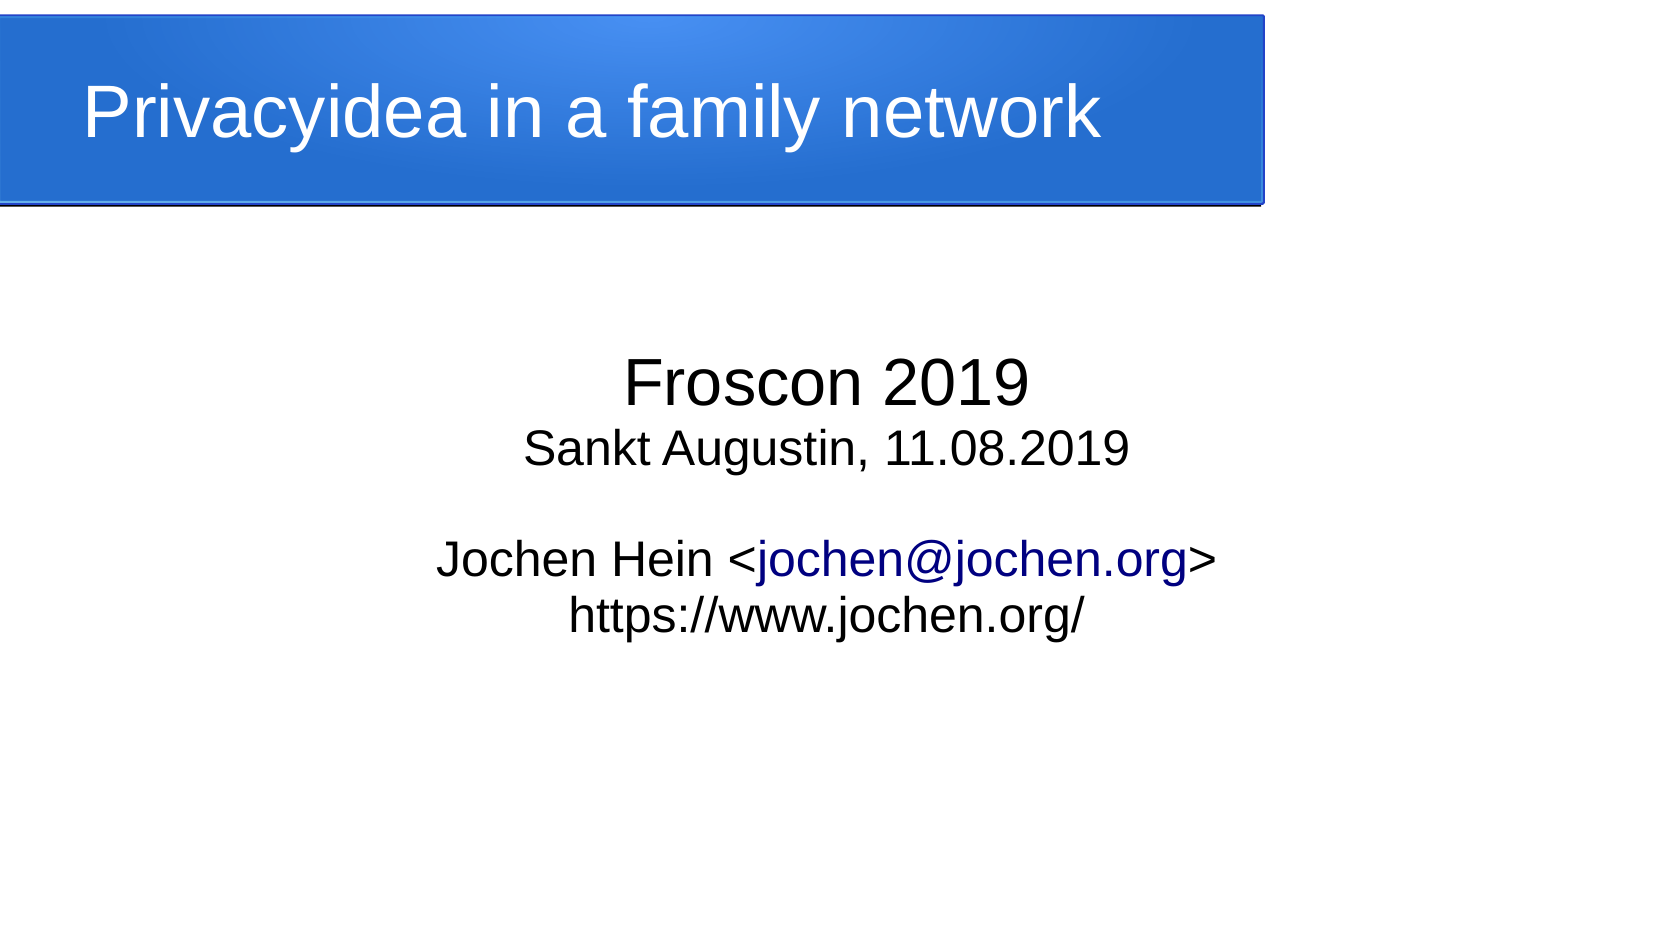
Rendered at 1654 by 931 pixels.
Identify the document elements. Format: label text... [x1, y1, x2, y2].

subtitle Froscon 2019 Sankt Augustin, 11.08.2019 Jochen Hein <jochen@jochen.org> https://www.jochen.org/ [82, 224, 1571, 764]
title Privacyidea in a family network [82, 29, 1235, 196]
